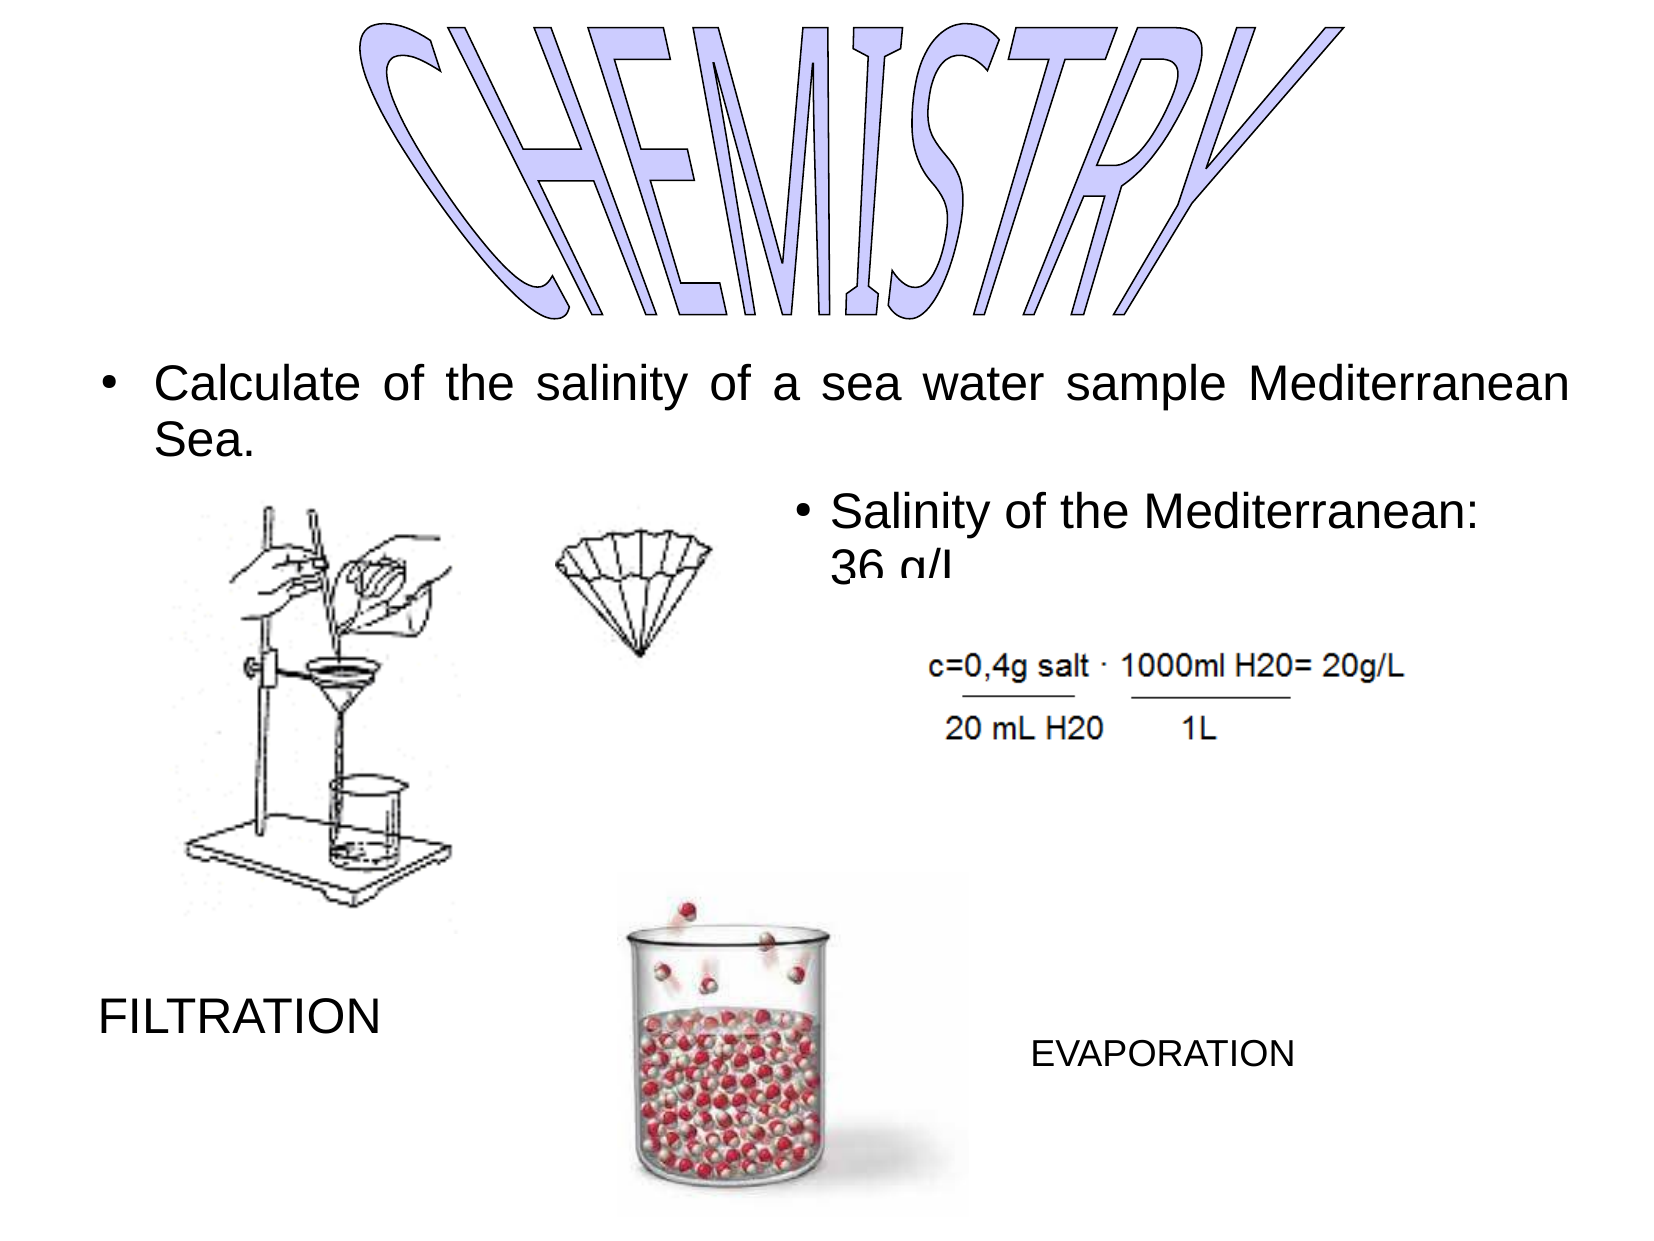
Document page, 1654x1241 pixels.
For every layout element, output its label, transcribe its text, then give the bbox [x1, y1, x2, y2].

picture [850, 578, 1499, 793]
text_box CHEMISTRY [1113, 27, 1344, 315]
text_box CHEMISTRY [693, 27, 830, 315]
text_box CHEMISTRY [359, 23, 570, 319]
picture [555, 497, 721, 674]
text_box CHEMISTRY [447, 27, 657, 315]
text_box FILTRATION [82, 980, 520, 1052]
text_box CHEMISTRY [587, 27, 727, 315]
text_box CHEMISTRY [888, 23, 1000, 319]
text_box CHEMISTRY [1023, 27, 1202, 315]
picture [165, 496, 461, 934]
list Calculate of the salinity of a sea water sample Mediterranean Sea. [82, 355, 1571, 1075]
text_box Salinity of the Mediterranean: 36 g/L [779, 476, 1607, 756]
text_box CHEMISTRY [845, 27, 903, 315]
picture [617, 872, 969, 1217]
text_box CHEMISTRY [973, 27, 1118, 315]
text_box EVAPORATION [1015, 1025, 1453, 1083]
